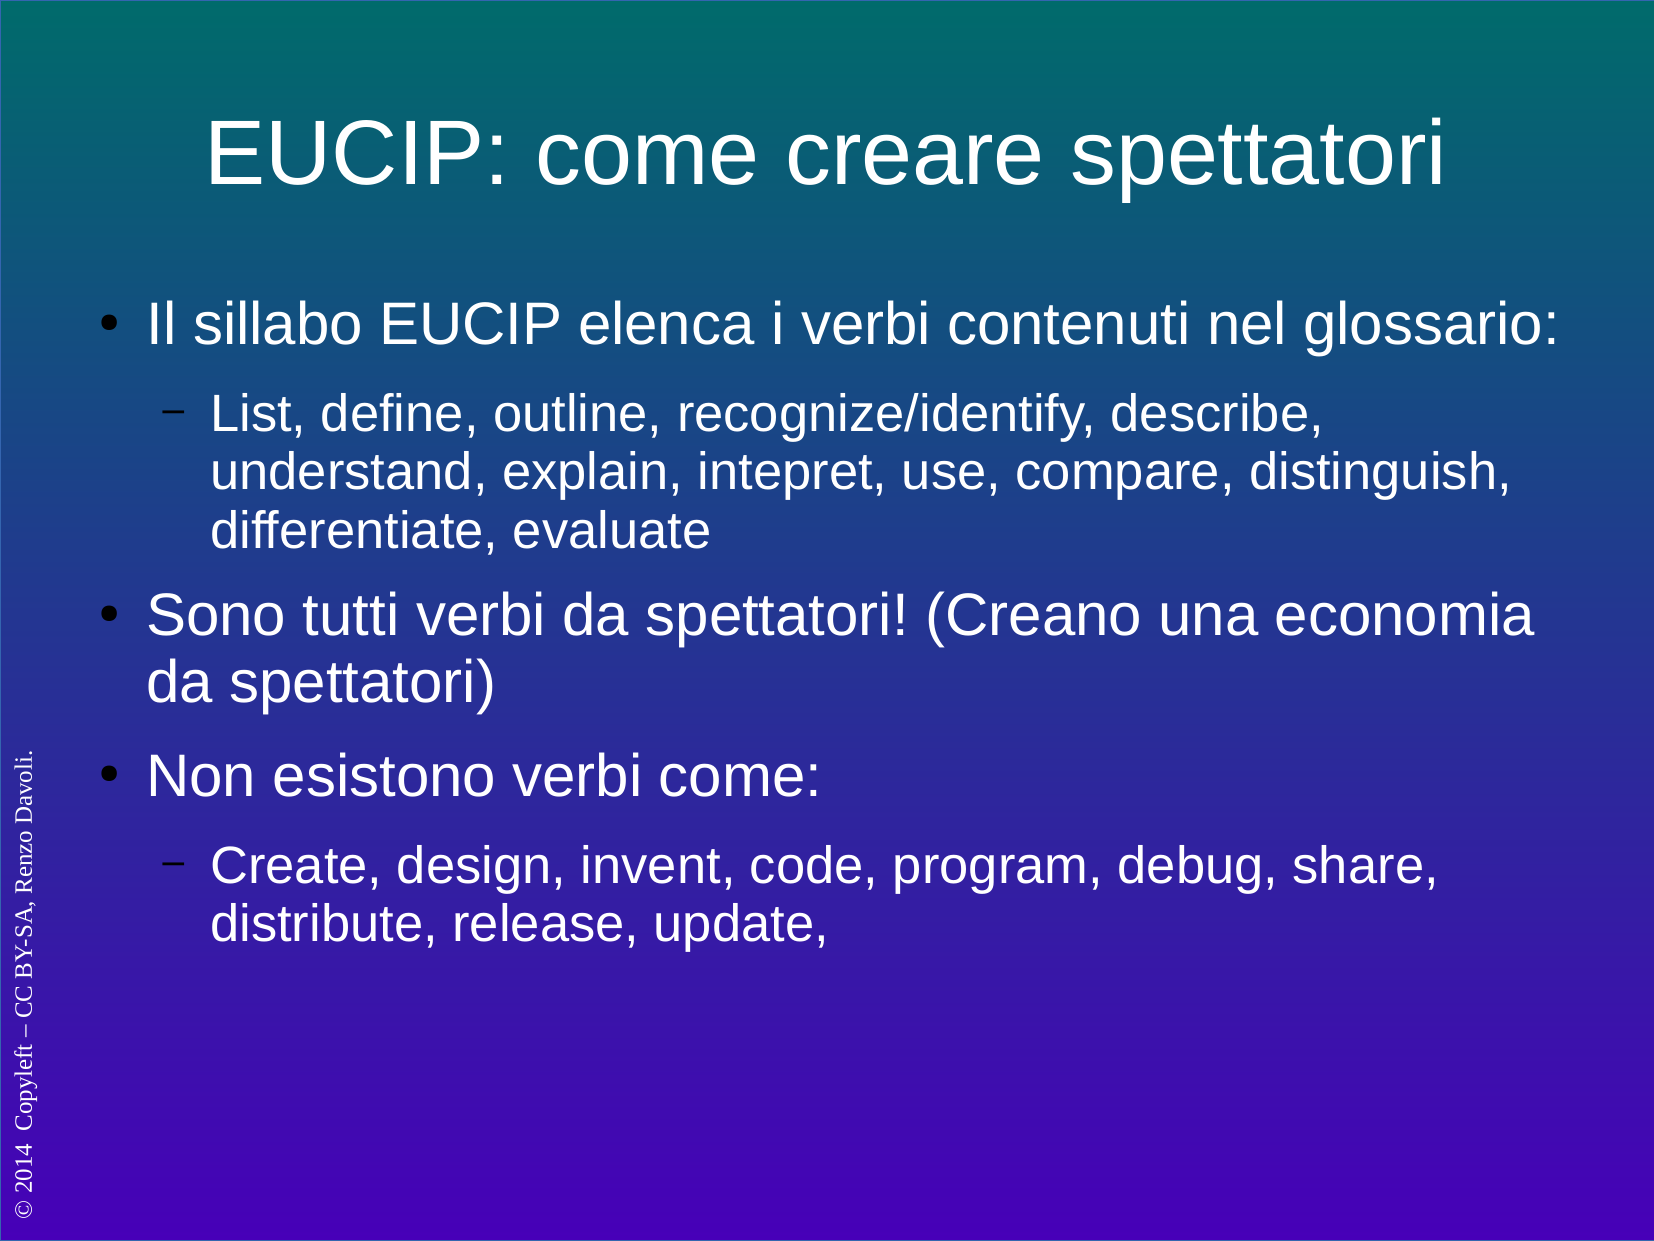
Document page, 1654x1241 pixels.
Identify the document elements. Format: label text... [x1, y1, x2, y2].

title EUCIP: come creare spettatori [82, 49, 1571, 257]
list Il sillabo EUCIP elenca i verbi contenuti nel glossario: List, define, outline, recognize/identify, describe, understand, explain, intepret, use, compare, distinguish, differentiate, evaluate Sono tutti verbi da spettatori! (Creano una economia da spettatori) Non esistono verbi come: Create, design, invent, code, program, debug, share, distribute, release, update, [82, 290, 1571, 1010]
